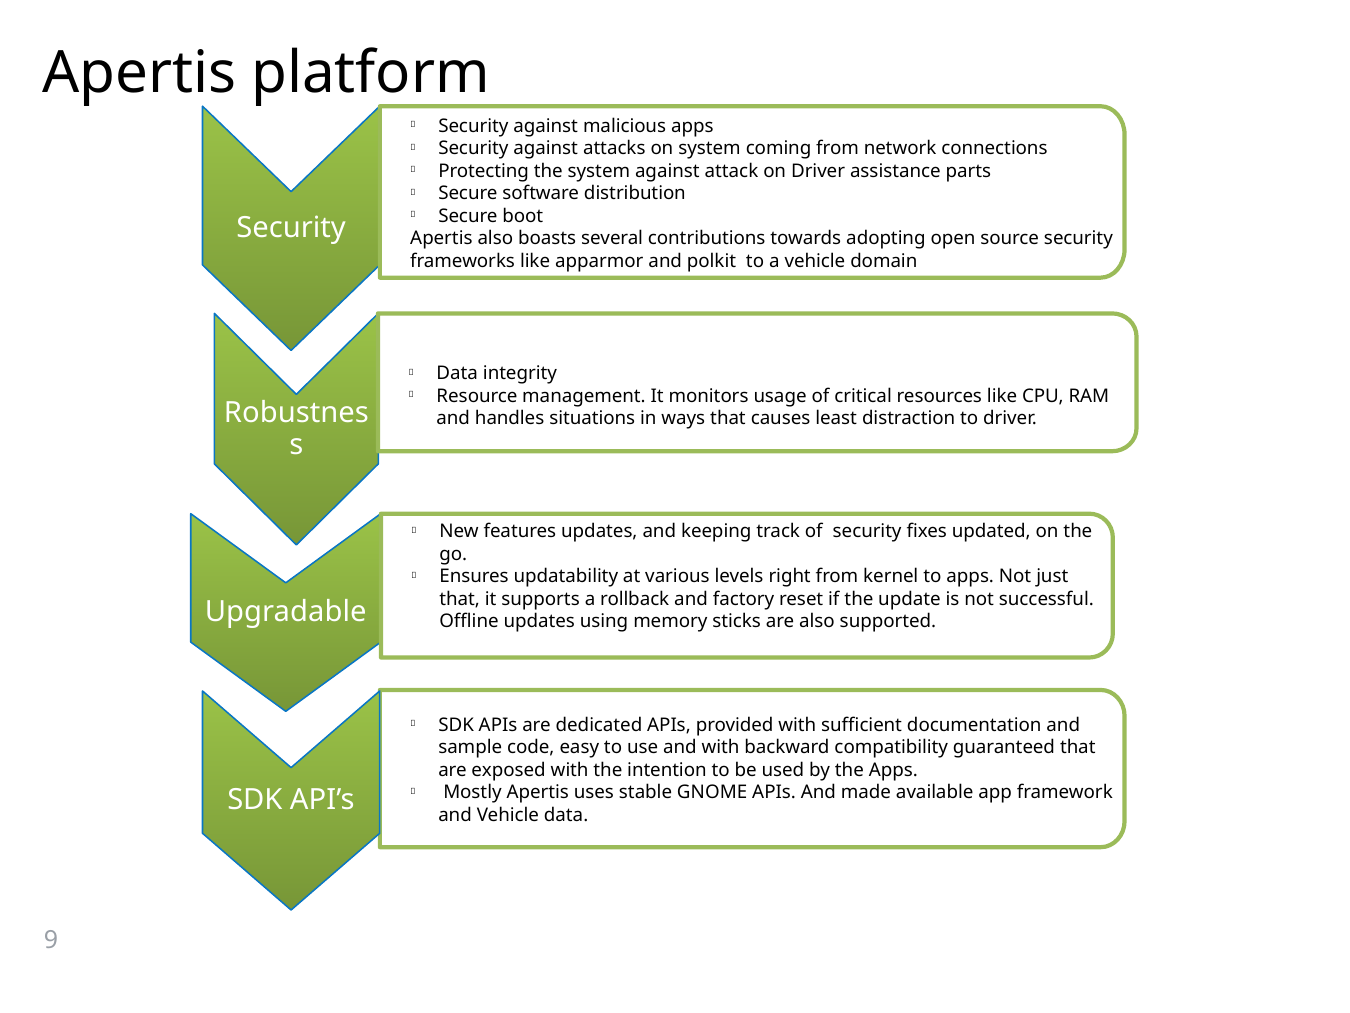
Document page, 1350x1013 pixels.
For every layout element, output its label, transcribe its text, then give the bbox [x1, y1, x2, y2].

text_box SDK API’s [202, 690, 380, 910]
text_box Security [202, 106, 379, 351]
text_box New features updates, and keeping track of security fixes updated, on the go. Ensures updatability at various levels right from kernel to apps. Not just that, it supports a rollback and factory reset if the update is not successful. Offline updates using memory sticks are also supported. [380, 513, 1113, 658]
text_box Security against malicious apps Security against attacks on system coming from network connections Protecting the system against attack on Driver assistance parts Secure software distribution Secure boot Apertis also boasts several contributions towards adopting open source security frameworks like apparmor and polkit to a vehicle domain [379, 106, 1125, 278]
text_box SDK APIs are dedicated APIs, provided with sufficient documentation and sample code, easy to use and with backward compatibility guaranteed that are exposed with the intention to be used by the Apps. Mostly Apertis uses stable GNOME APIs. And made available app framework and Vehicle data. [379, 689, 1125, 848]
text_box 9 [43, 923, 91, 991]
text_box Robustness [214, 313, 379, 545]
text_box Upgradable [190, 513, 380, 712]
text_box Data integrity Resource management. It monitors usage of critical resources like CPU, RAM and handles situations in ways that causes least distraction to driver. [377, 313, 1137, 452]
text_box Apertis platform [42, 42, 1055, 170]
